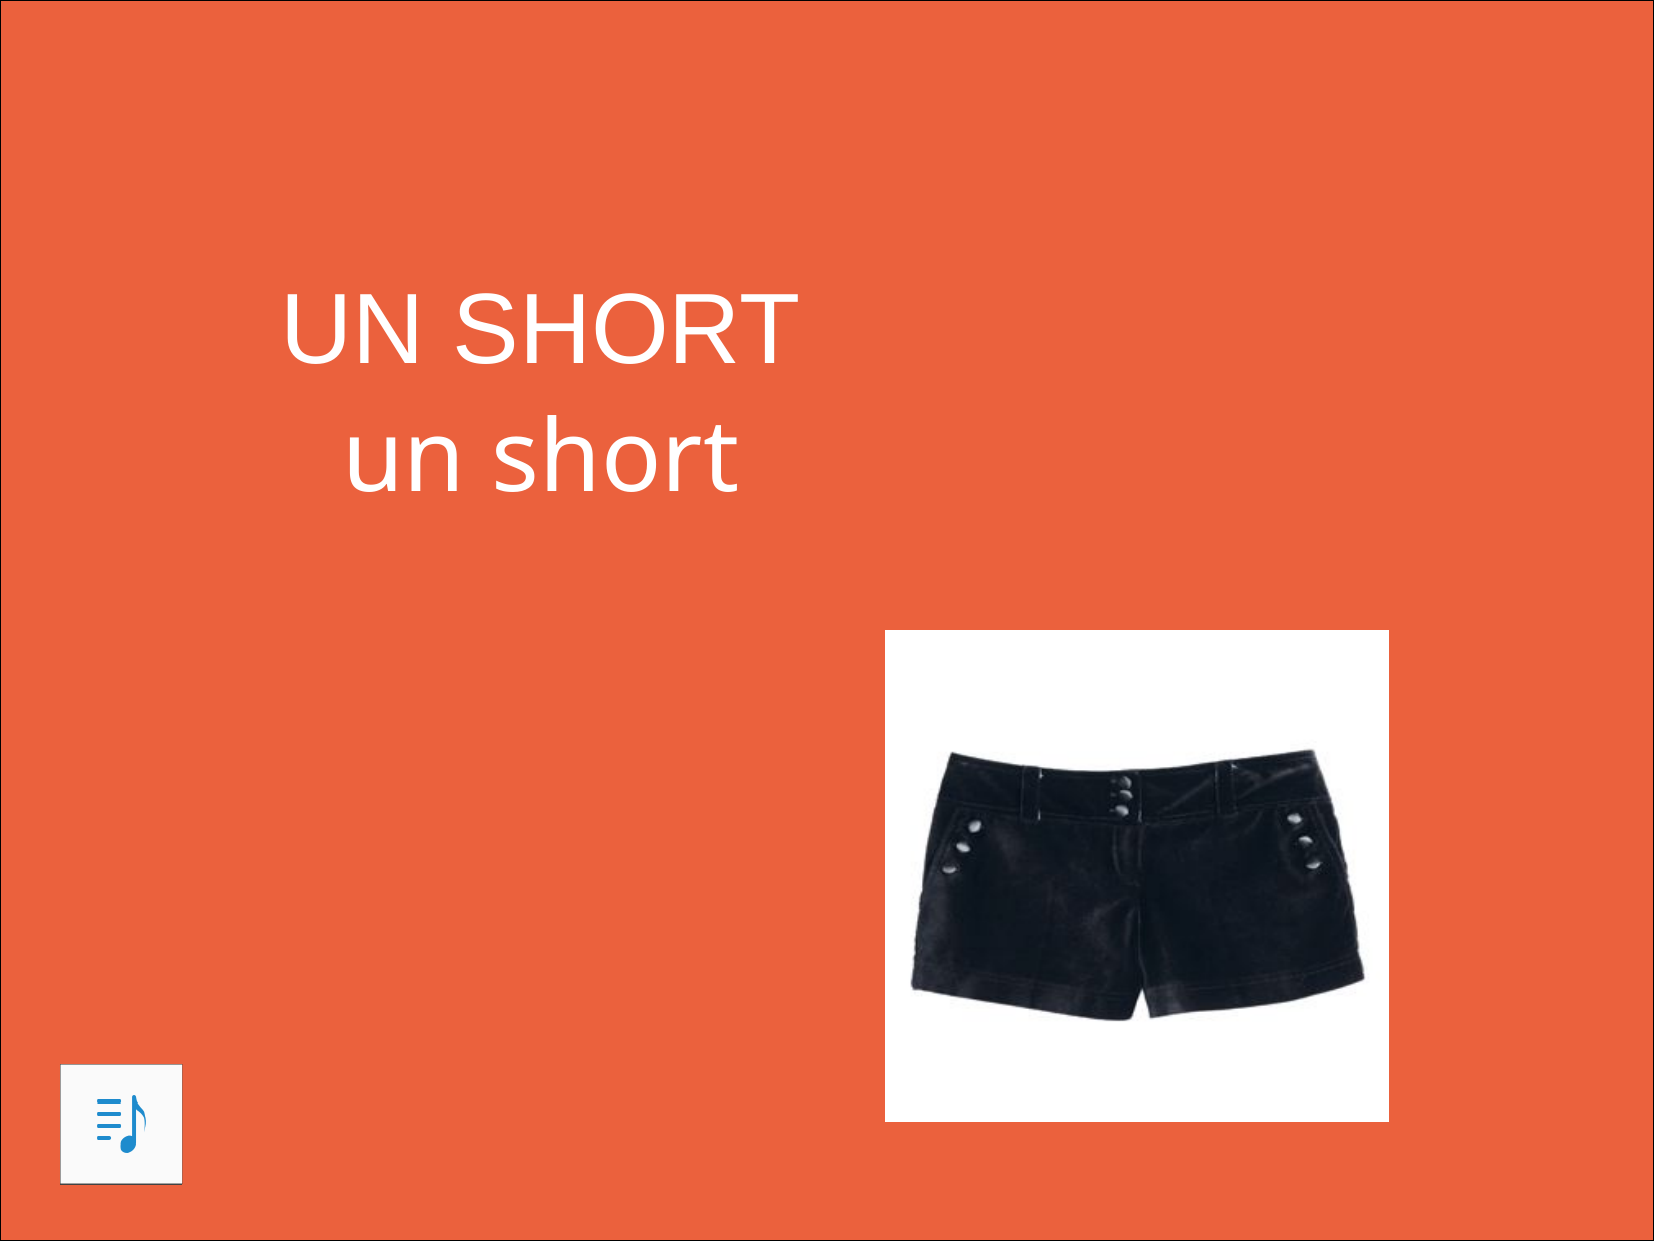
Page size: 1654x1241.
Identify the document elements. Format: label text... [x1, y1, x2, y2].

text_box [0, 0, 1654, 1241]
text_box UN SHORT un short [265, 265, 816, 568]
picture [885, 630, 1389, 1123]
